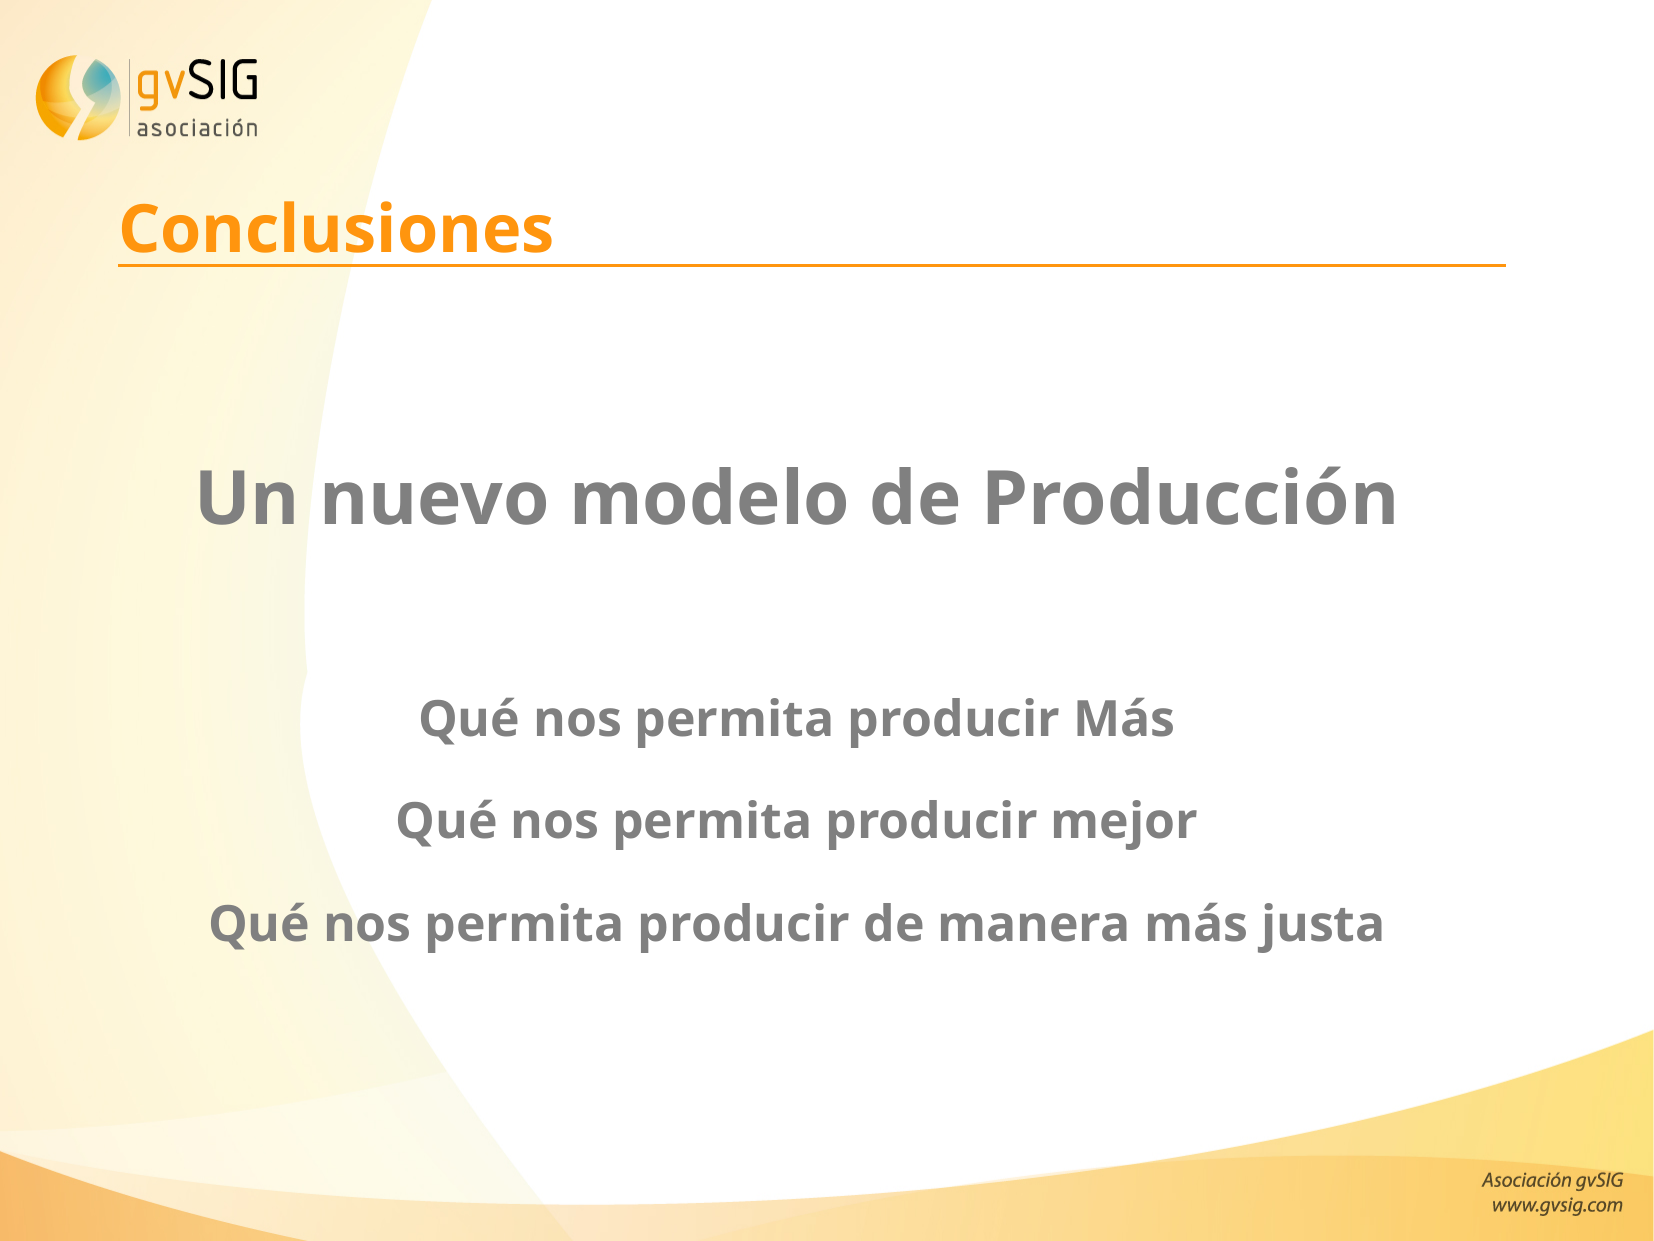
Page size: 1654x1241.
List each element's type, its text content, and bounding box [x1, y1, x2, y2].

title Un nuevo modelo de Producción Qué nos permita producir Más Qué nos permita producir mejor Qué nos permita producir de manera más justa [59, 383, 1536, 1034]
title Conclusiones [118, 177, 1607, 276]
picture [0, 0, 1654, 1241]
